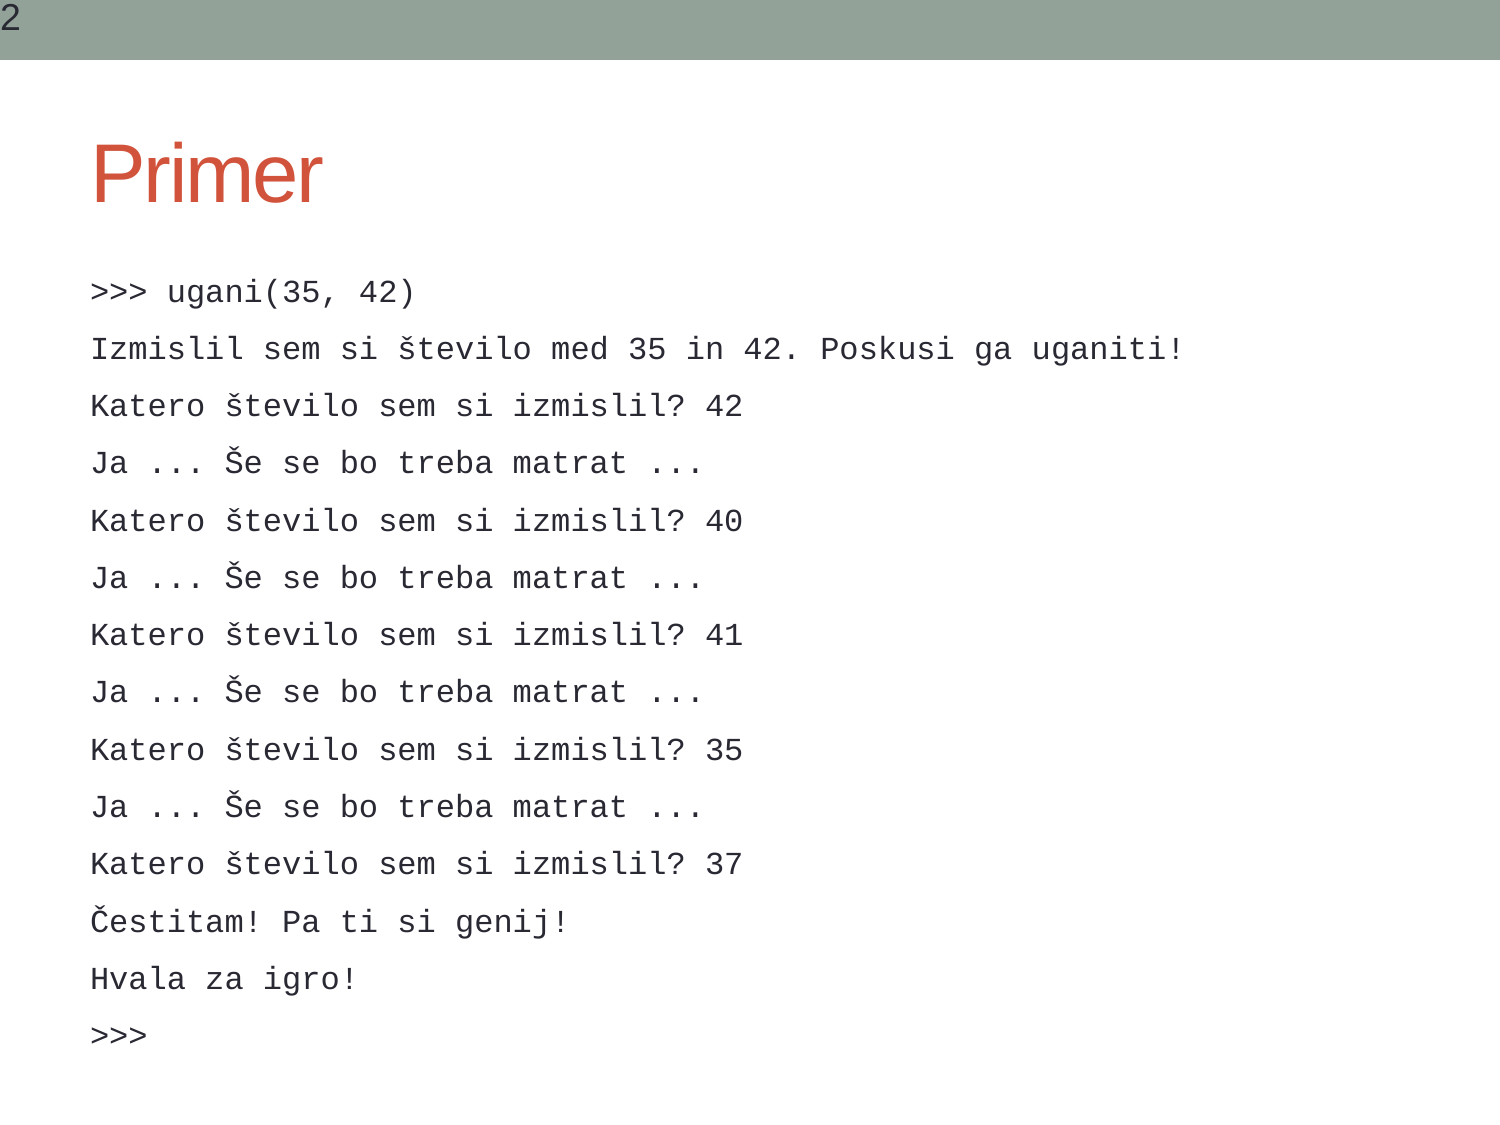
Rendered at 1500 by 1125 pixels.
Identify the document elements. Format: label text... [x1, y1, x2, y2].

title Primer [75, 87, 1425, 250]
list >>> ugani(35, 42) Izmislil sem si število med 35 in 42. Poskusi ga uganiti! Katero število sem si izmislil? 42 Ja ... Še se bo treba matrat ... Katero število sem si izmislil? 40 Ja ... Še se bo treba matrat ... Katero število sem si izmislil? 41 Ja ... Še se bo treba matrat ... Katero število sem si izmislil? 35 Ja ... Še se bo treba matrat ... Katero število sem si izmislil? 37 Čestitam! Pa ti si genij! Hvala za igro! >>> [75, 262, 1425, 1063]
